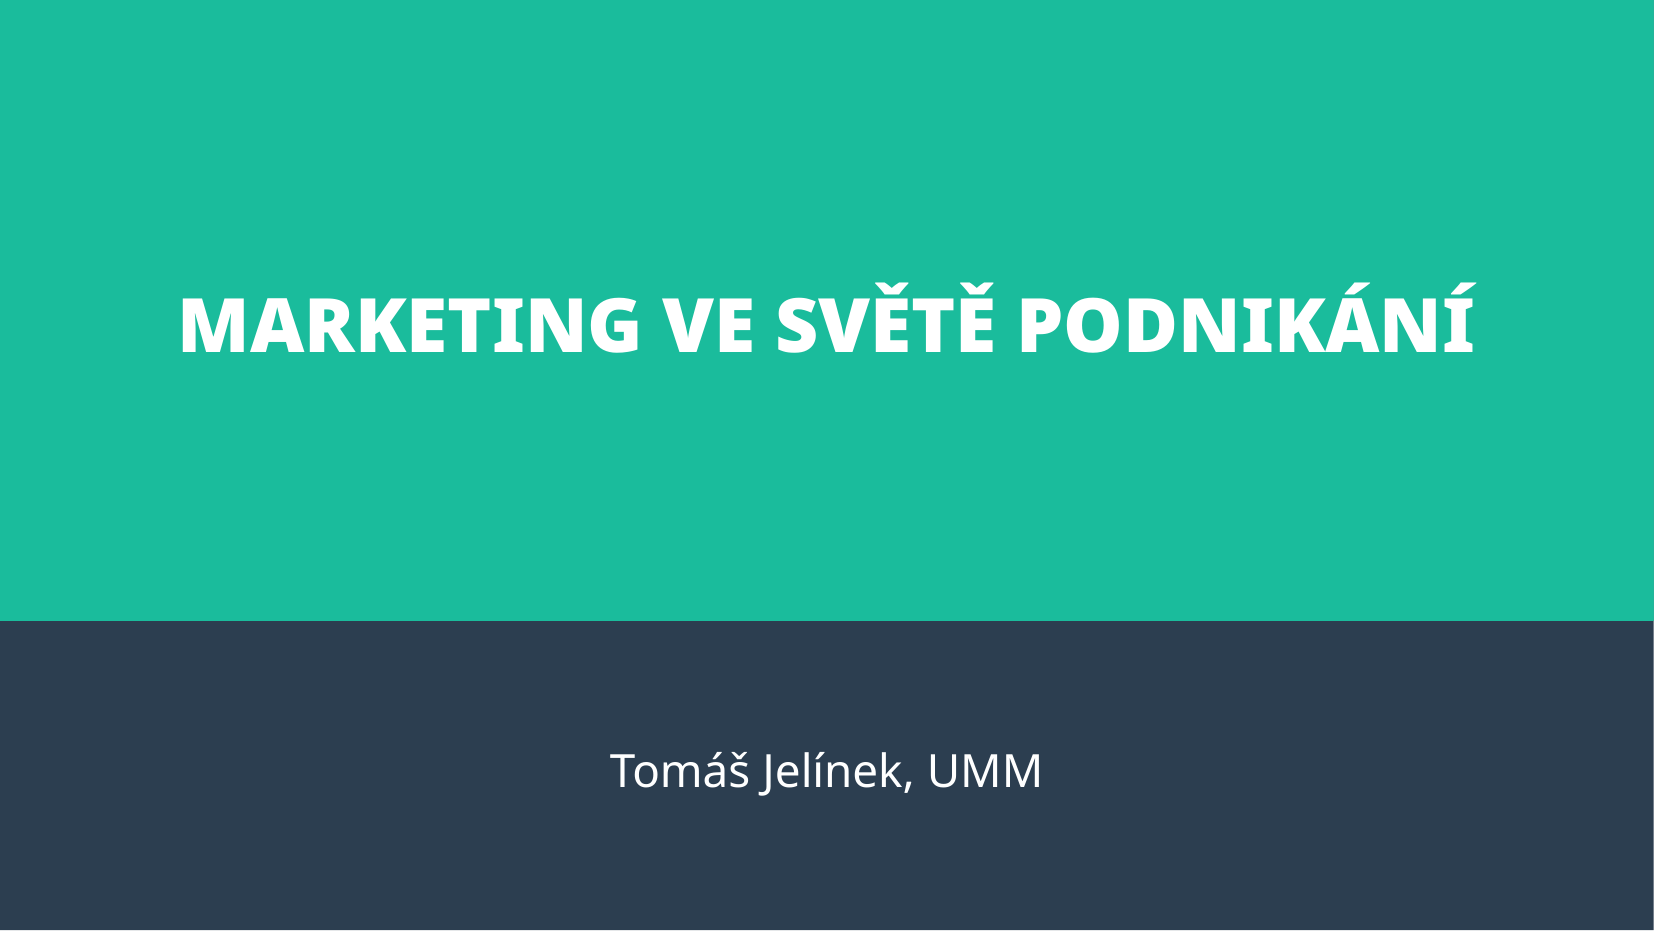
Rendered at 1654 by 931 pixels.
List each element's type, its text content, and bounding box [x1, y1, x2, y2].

title MARKETING VE SVĚTĚ PODNIKÁNÍ [59, 0, 1595, 595]
subtitle Tomáš Jelínek, UMM [59, 648, 1595, 892]
